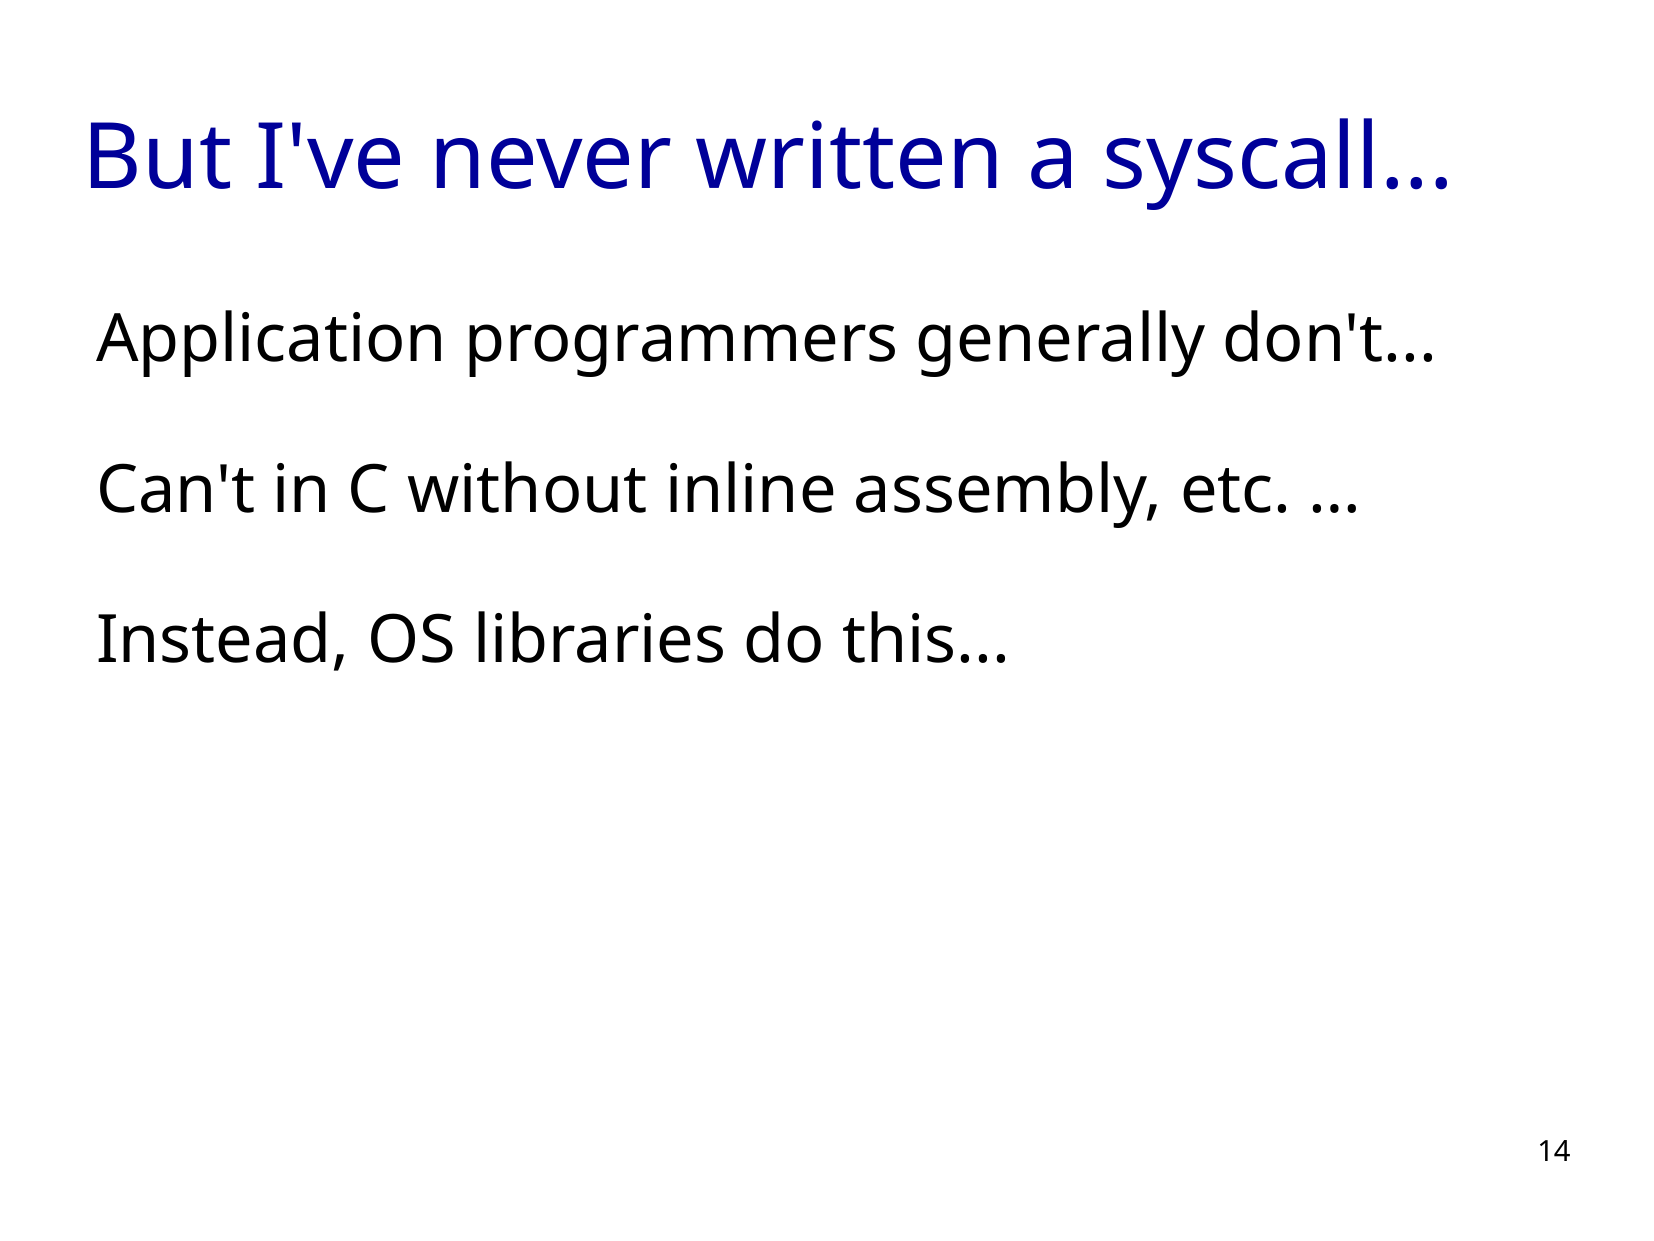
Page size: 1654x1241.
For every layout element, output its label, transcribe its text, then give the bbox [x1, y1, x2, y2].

title But I've never written a syscall... [82, 49, 1571, 257]
list Application programmers generally don't... Can't in C without inline assembly, etc. … Instead, OS libraries do this... [60, 290, 1571, 1096]
